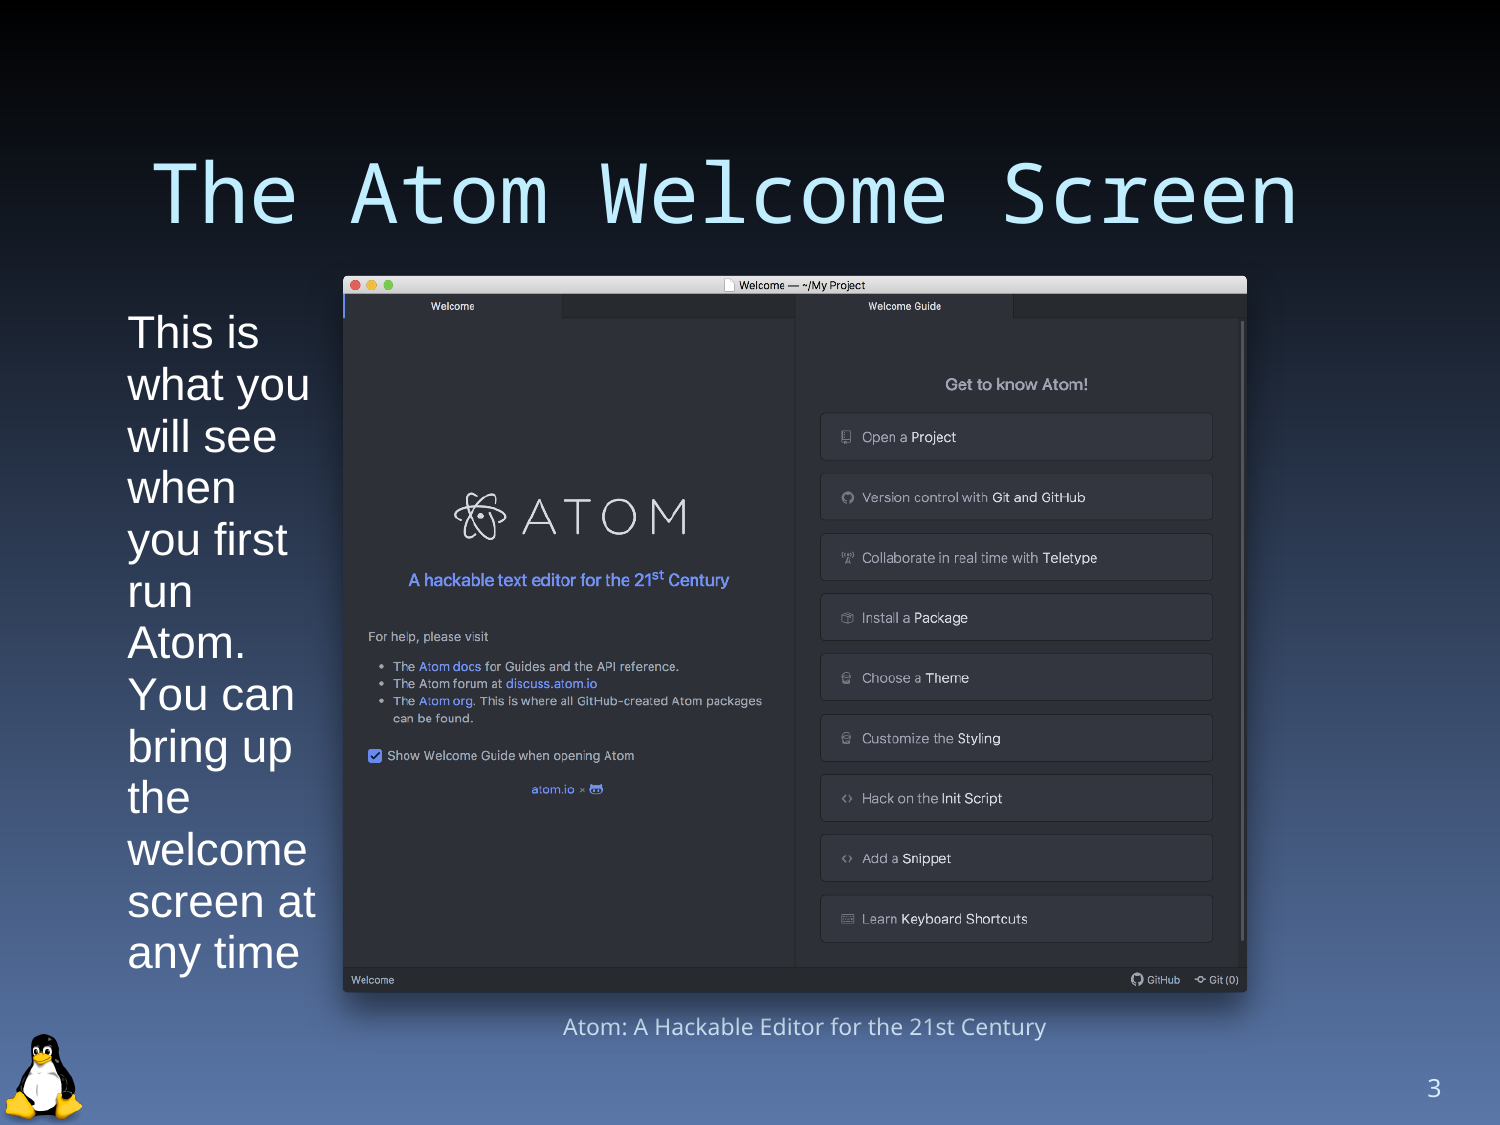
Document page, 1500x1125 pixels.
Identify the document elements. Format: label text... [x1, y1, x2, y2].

text_box This is what you will see when you first run Atom. You can bring up the welcome screen at any time [112, 299, 338, 987]
picture [297, 249, 1292, 1058]
picture [0, 1034, 82, 1125]
title The Atom Welcome Screen [149, 84, 1425, 299]
